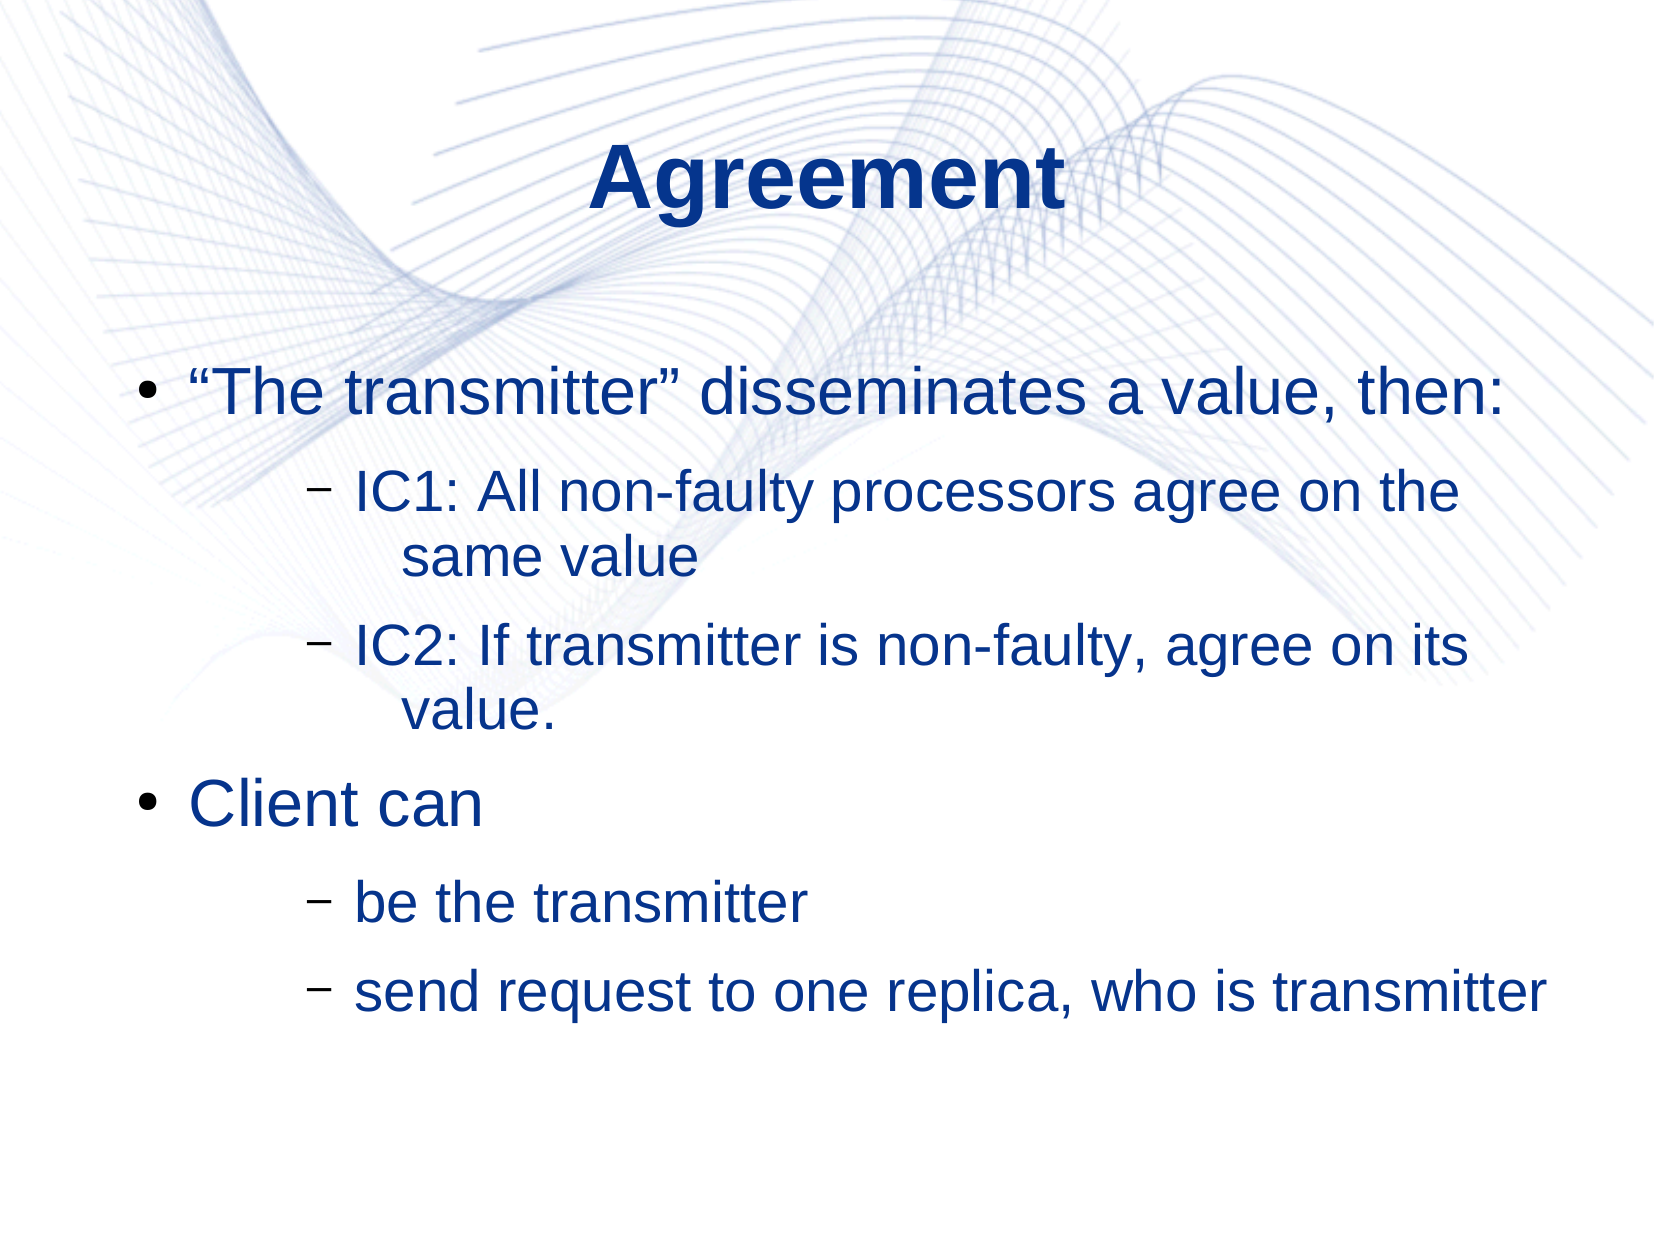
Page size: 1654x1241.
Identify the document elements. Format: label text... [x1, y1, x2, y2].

title Agreement [118, 66, 1536, 288]
list “The transmitter” disseminates a value, then: IC1: All non-faulty processors agree on the same value IC2: If transmitter is non-faulty, agree on its value. Client can be the transmitter send request to one replica, who is transmitter [118, 354, 1581, 1108]
picture [0, 0, 1654, 1241]
